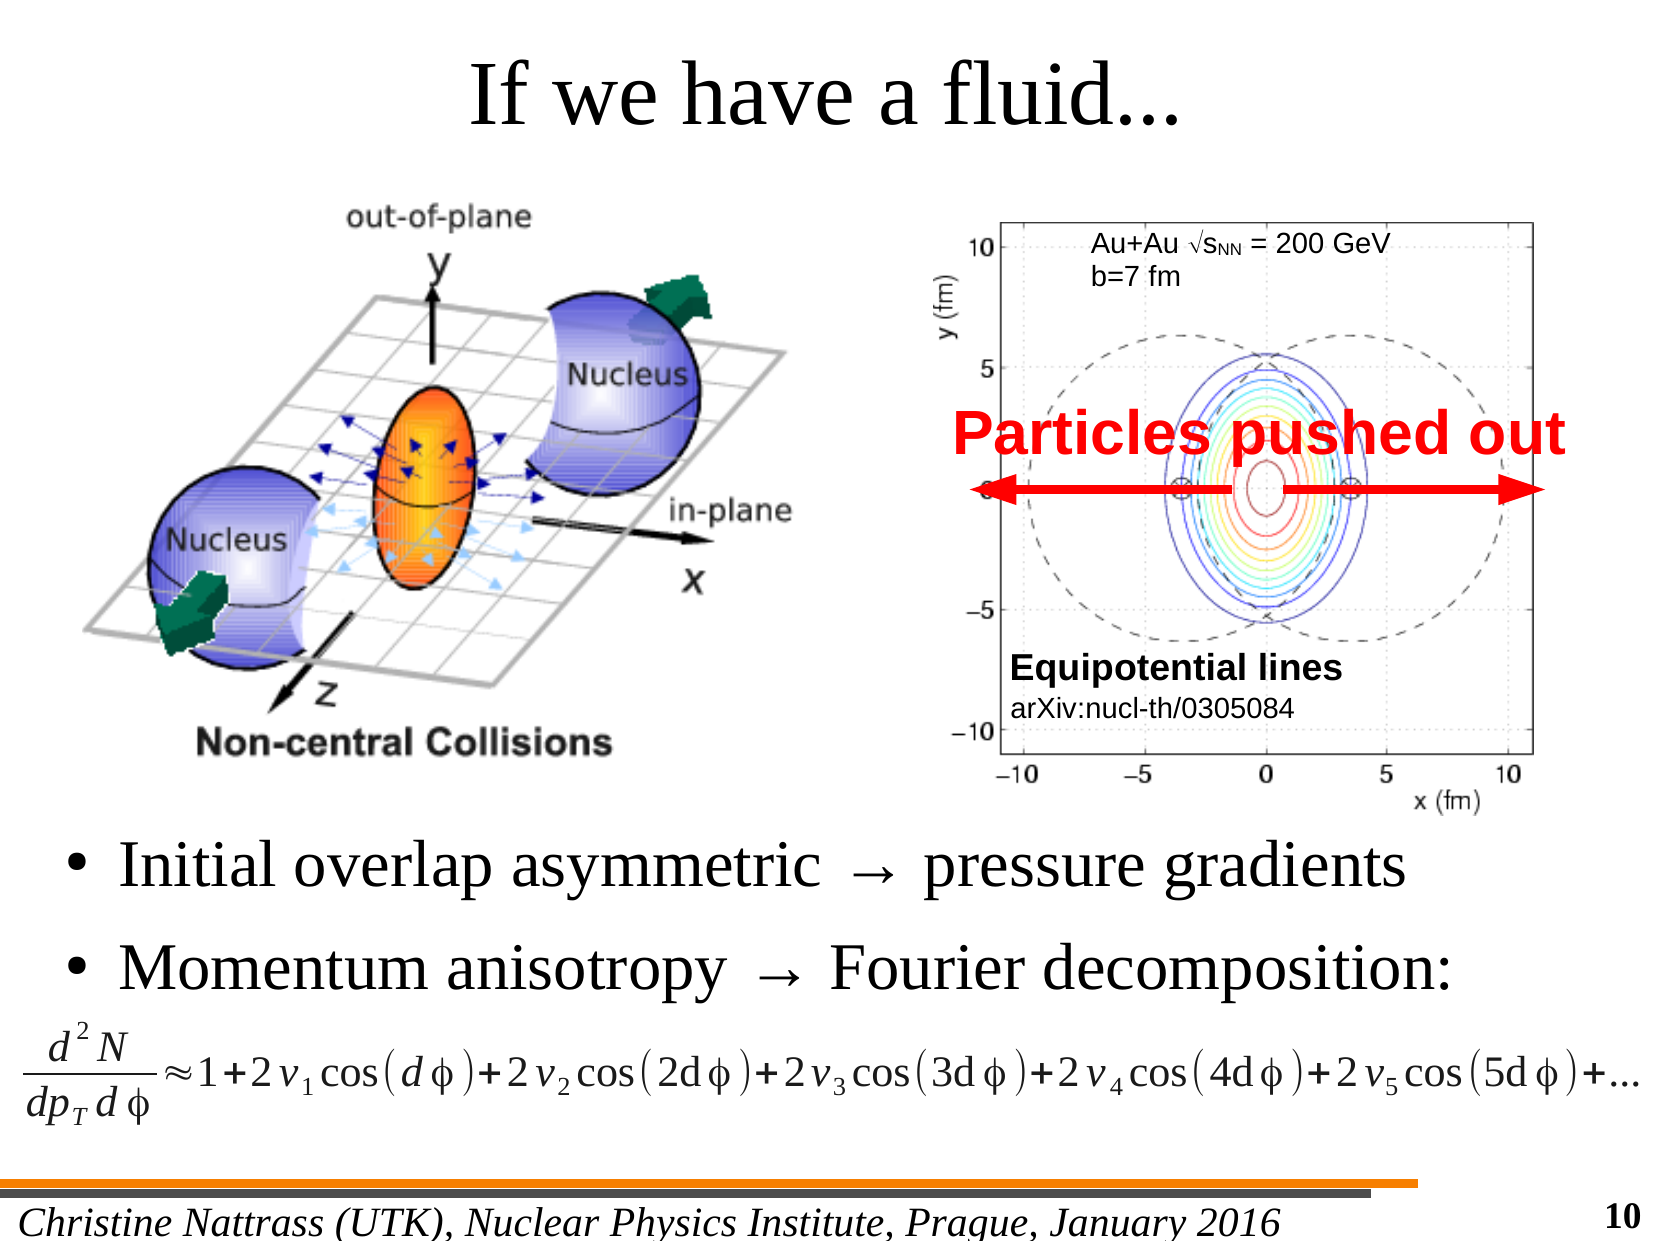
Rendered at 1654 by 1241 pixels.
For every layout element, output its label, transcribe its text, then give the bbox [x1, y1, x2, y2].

list Initial overlap asymmetric → pressure gradients Momentum anisotropy → Fourier decomposition: [47, 826, 1619, 1005]
text_box Au+Au sNN = 200 GeV b=7 fm [1076, 219, 1407, 301]
text_box Equipotential lines [994, 639, 1408, 697]
picture [1508, 476, 1534, 485]
text_box arXiv:nucl-th/0305084 [995, 684, 1492, 753]
text_box Particles pushed out [937, 390, 1613, 476]
title If we have a fluid... [82, 42, 1571, 146]
chart [14, 1016, 1649, 1132]
picture [82, 188, 809, 773]
picture [933, 222, 1534, 816]
